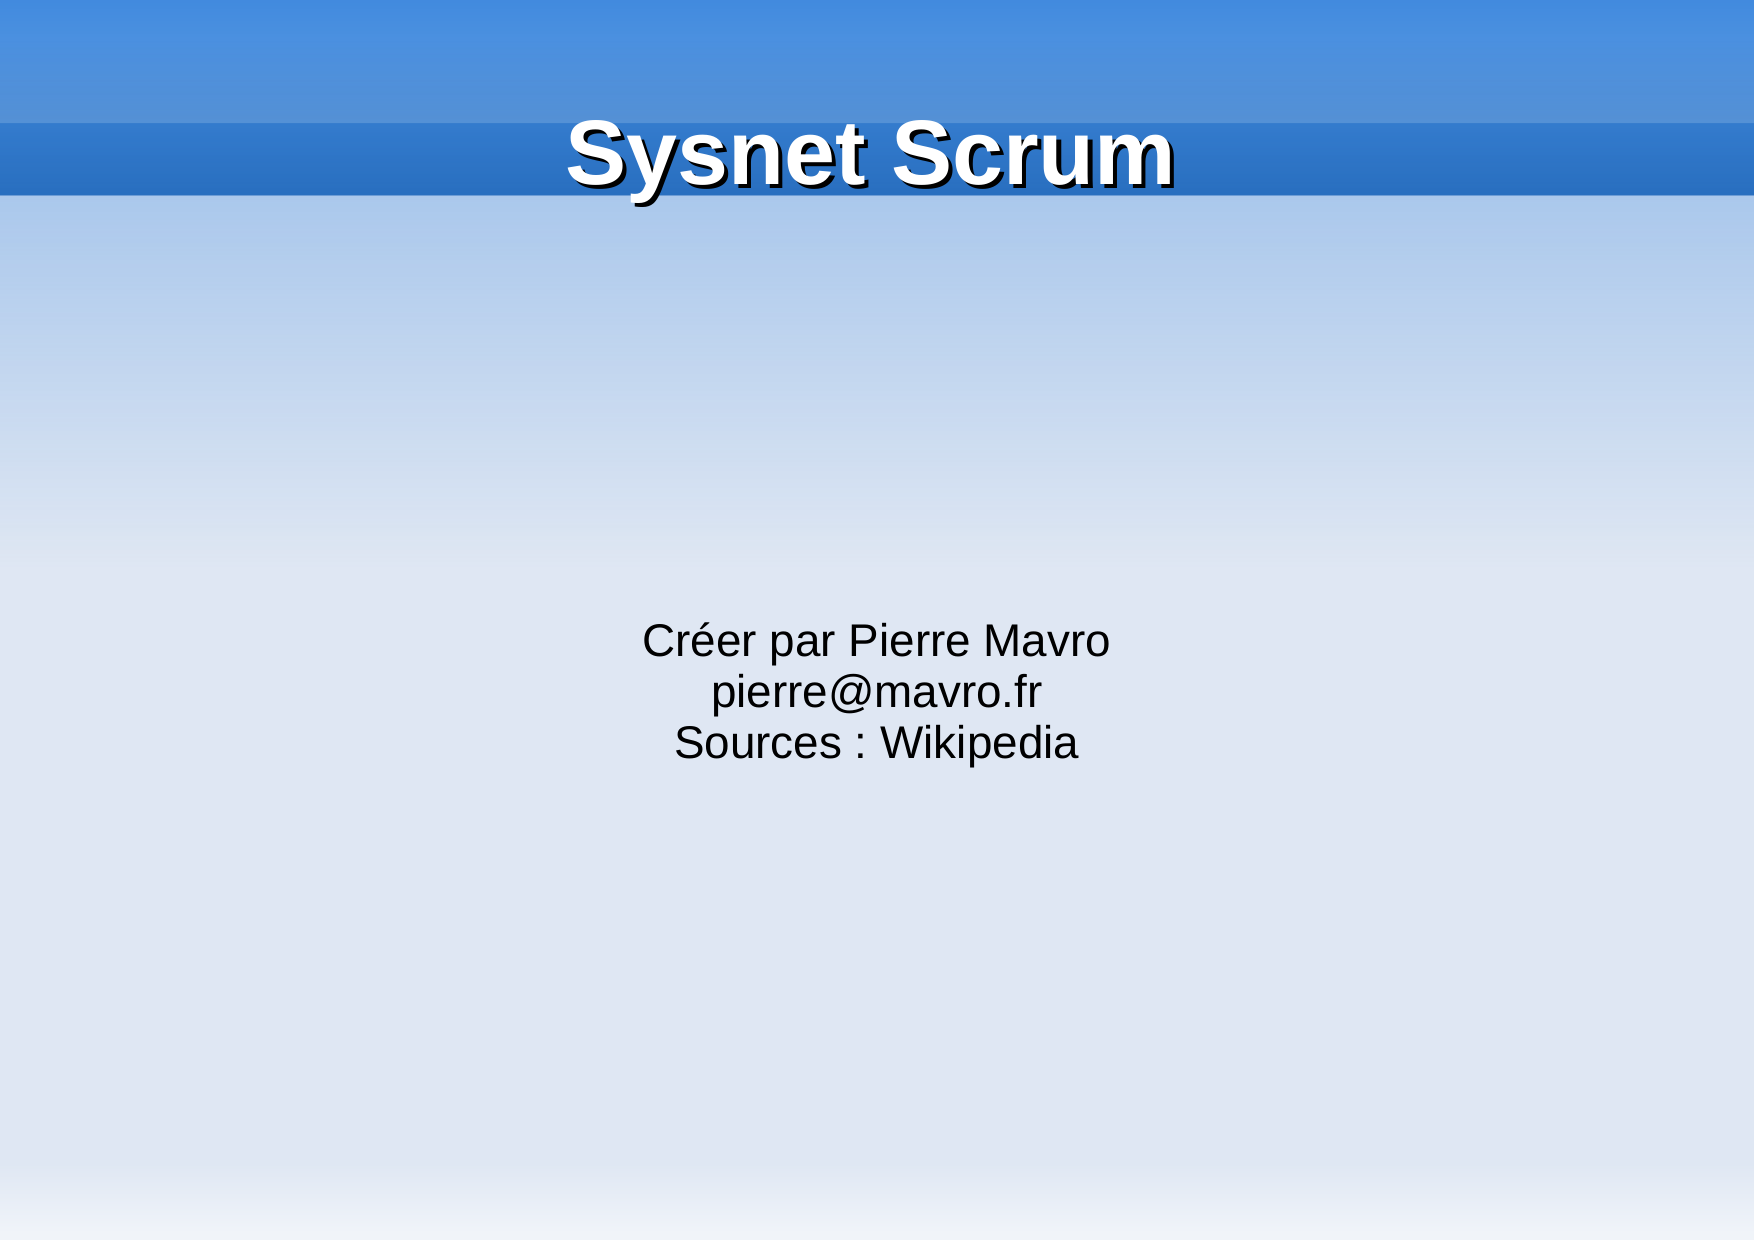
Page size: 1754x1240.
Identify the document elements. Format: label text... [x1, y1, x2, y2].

title Sysnet Scrum [135, 59, 1608, 247]
picture [0, 0, 1754, 1240]
subtitle Créer par Pierre Mavro pierre@mavro.fr Sources : Wikipedia [140, 321, 1614, 1062]
